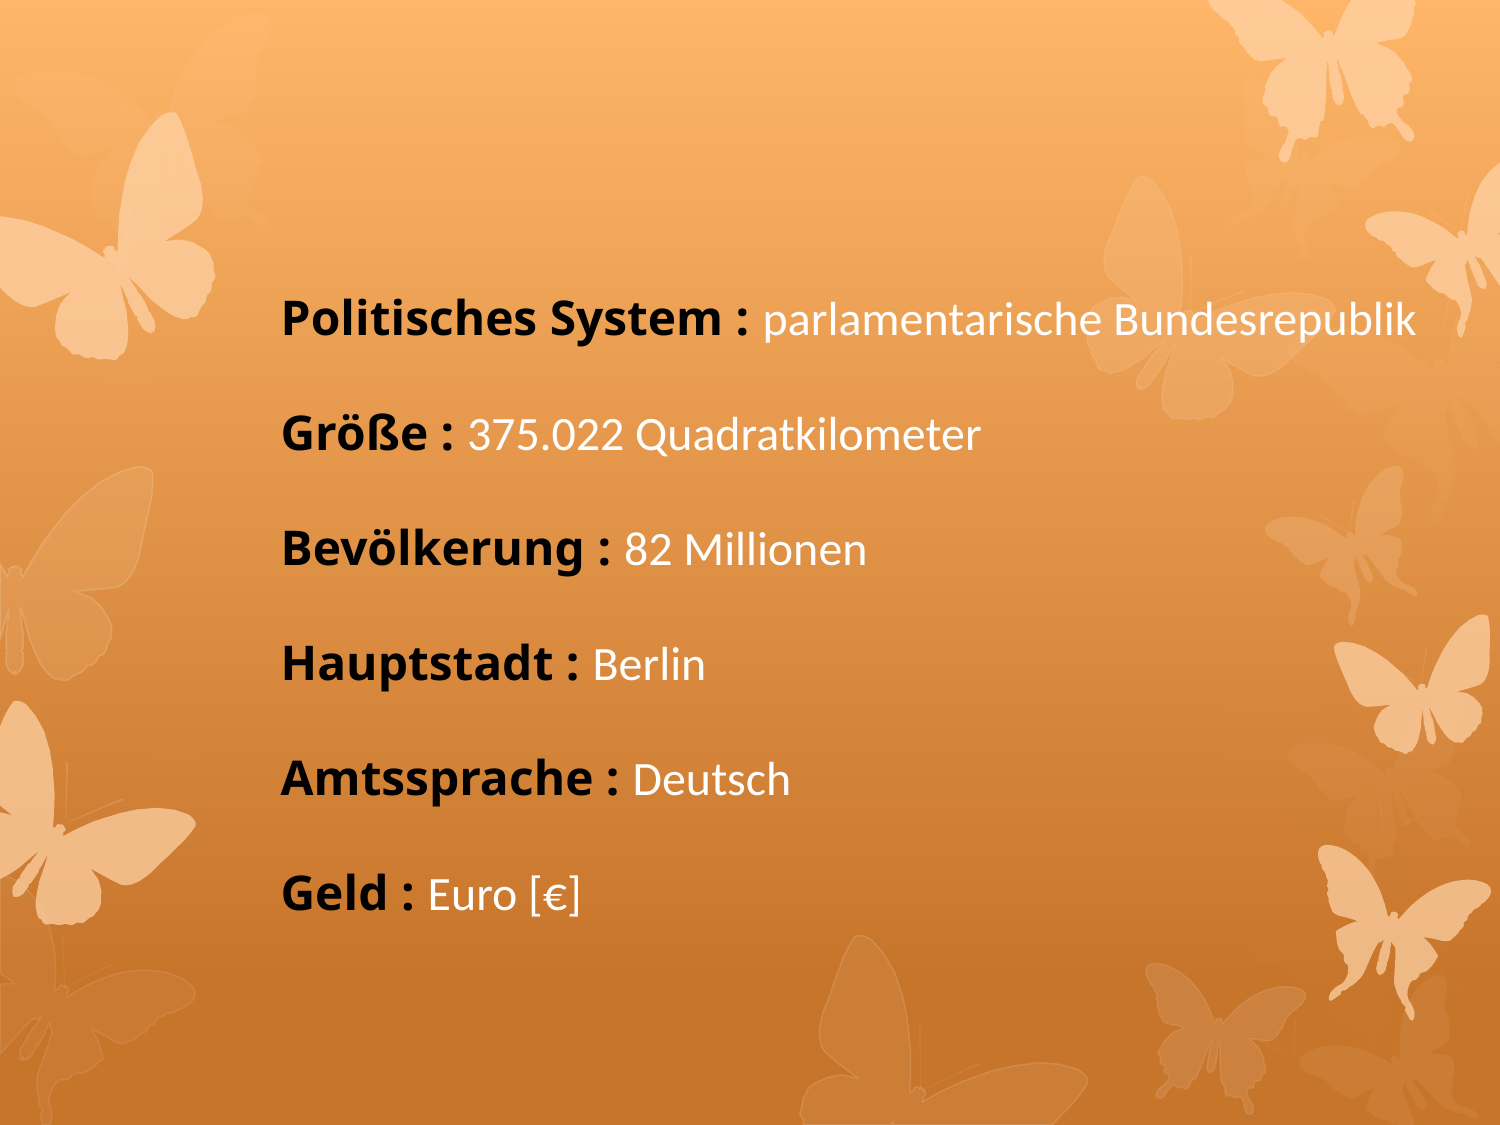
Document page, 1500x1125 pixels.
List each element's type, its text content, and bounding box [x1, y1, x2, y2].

list Politisches System : parlamentarische Bundesrepublik Größe : 375.022 Quadratkilometer Bevölkerung : 82 Millionen Hauptstadt : Berlin Amtssprache : Deutsch Geld : Euro [€] [265, 208, 1435, 1000]
